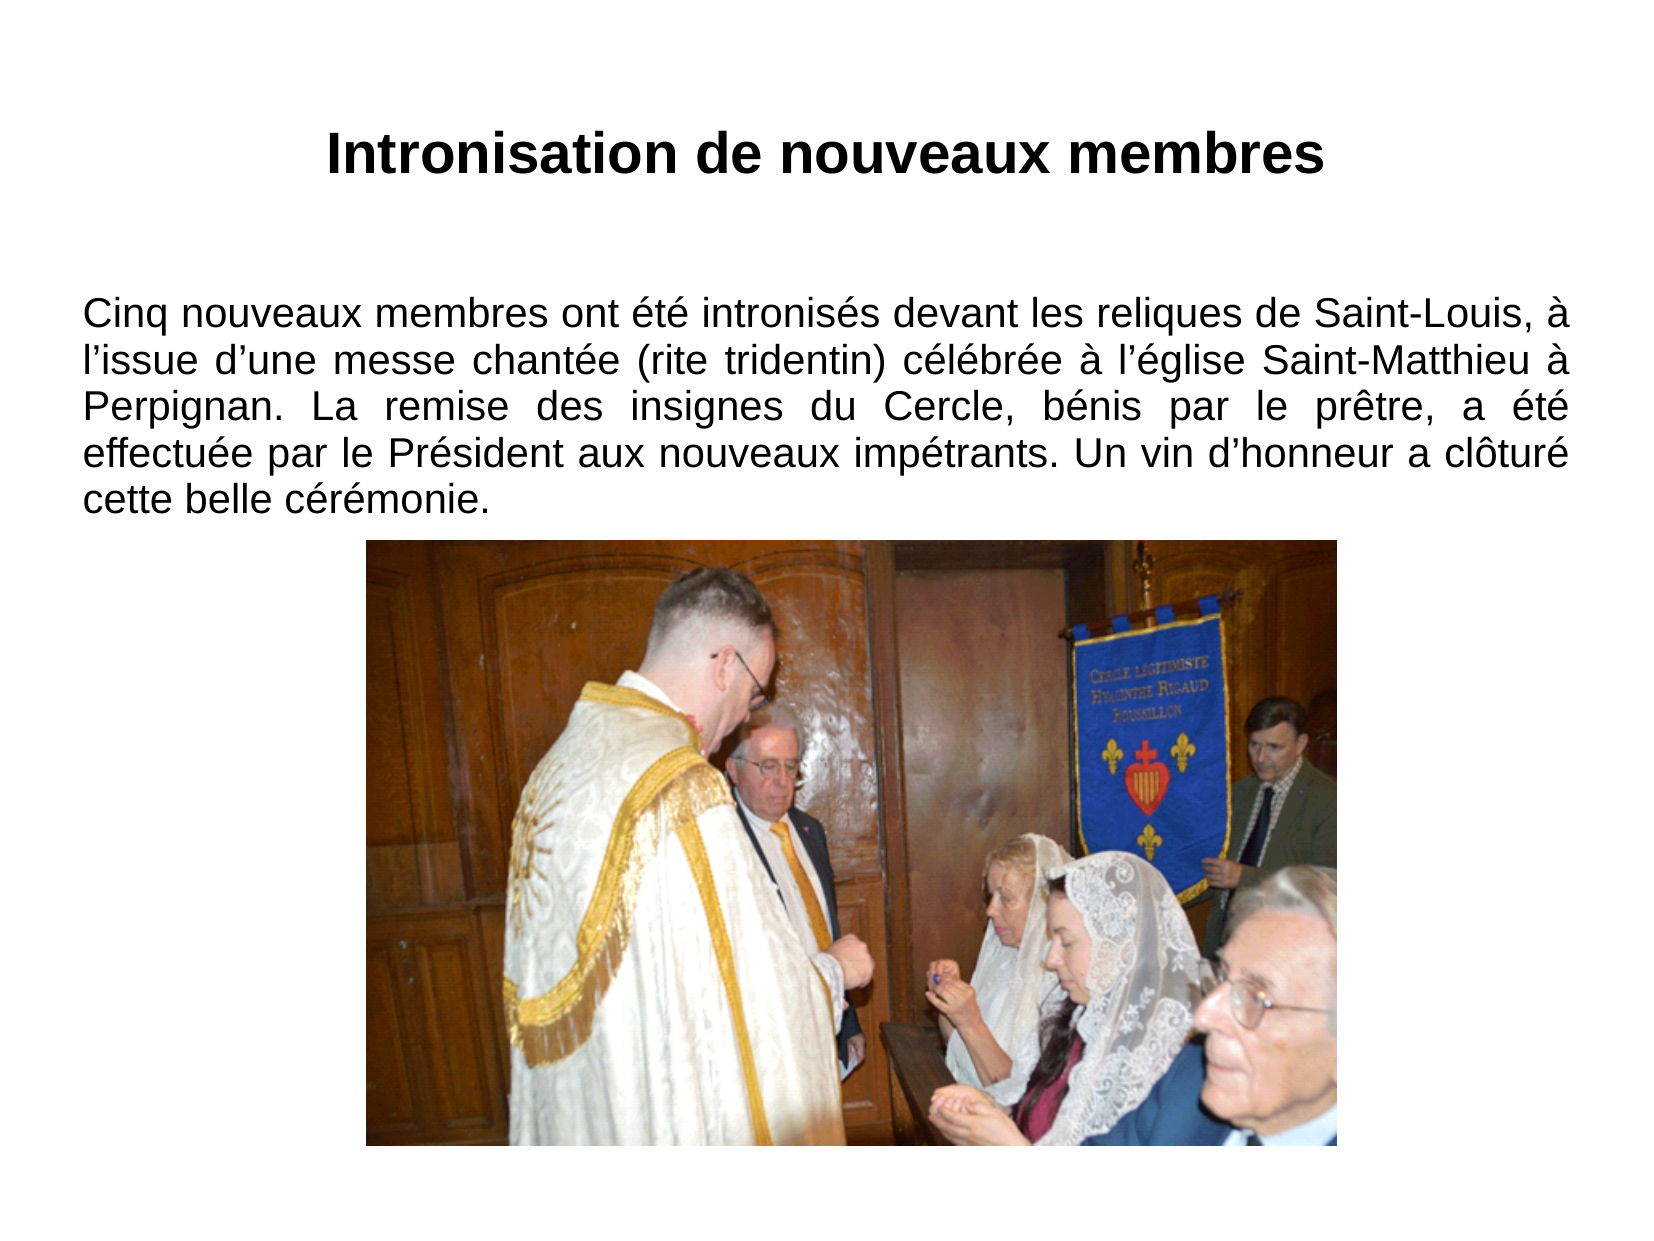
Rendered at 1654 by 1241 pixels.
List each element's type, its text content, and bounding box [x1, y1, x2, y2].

picture [366, 540, 1337, 1146]
list Cinq nouveaux membres ont été intronisés devant les reliques de Saint-Louis, à l’issue d’une messe chantée (rite tridentin) célébrée à l’église Saint-Matthieu à Perpignan. La remise des insignes du Cercle, bénis par le prêtre, a été effectuée par le Président aux nouveaux impétrants. Un vin d’honneur a clôturé cette belle cérémonie. [82, 290, 1571, 762]
title Intronisation de nouveaux membres [82, 49, 1571, 257]
